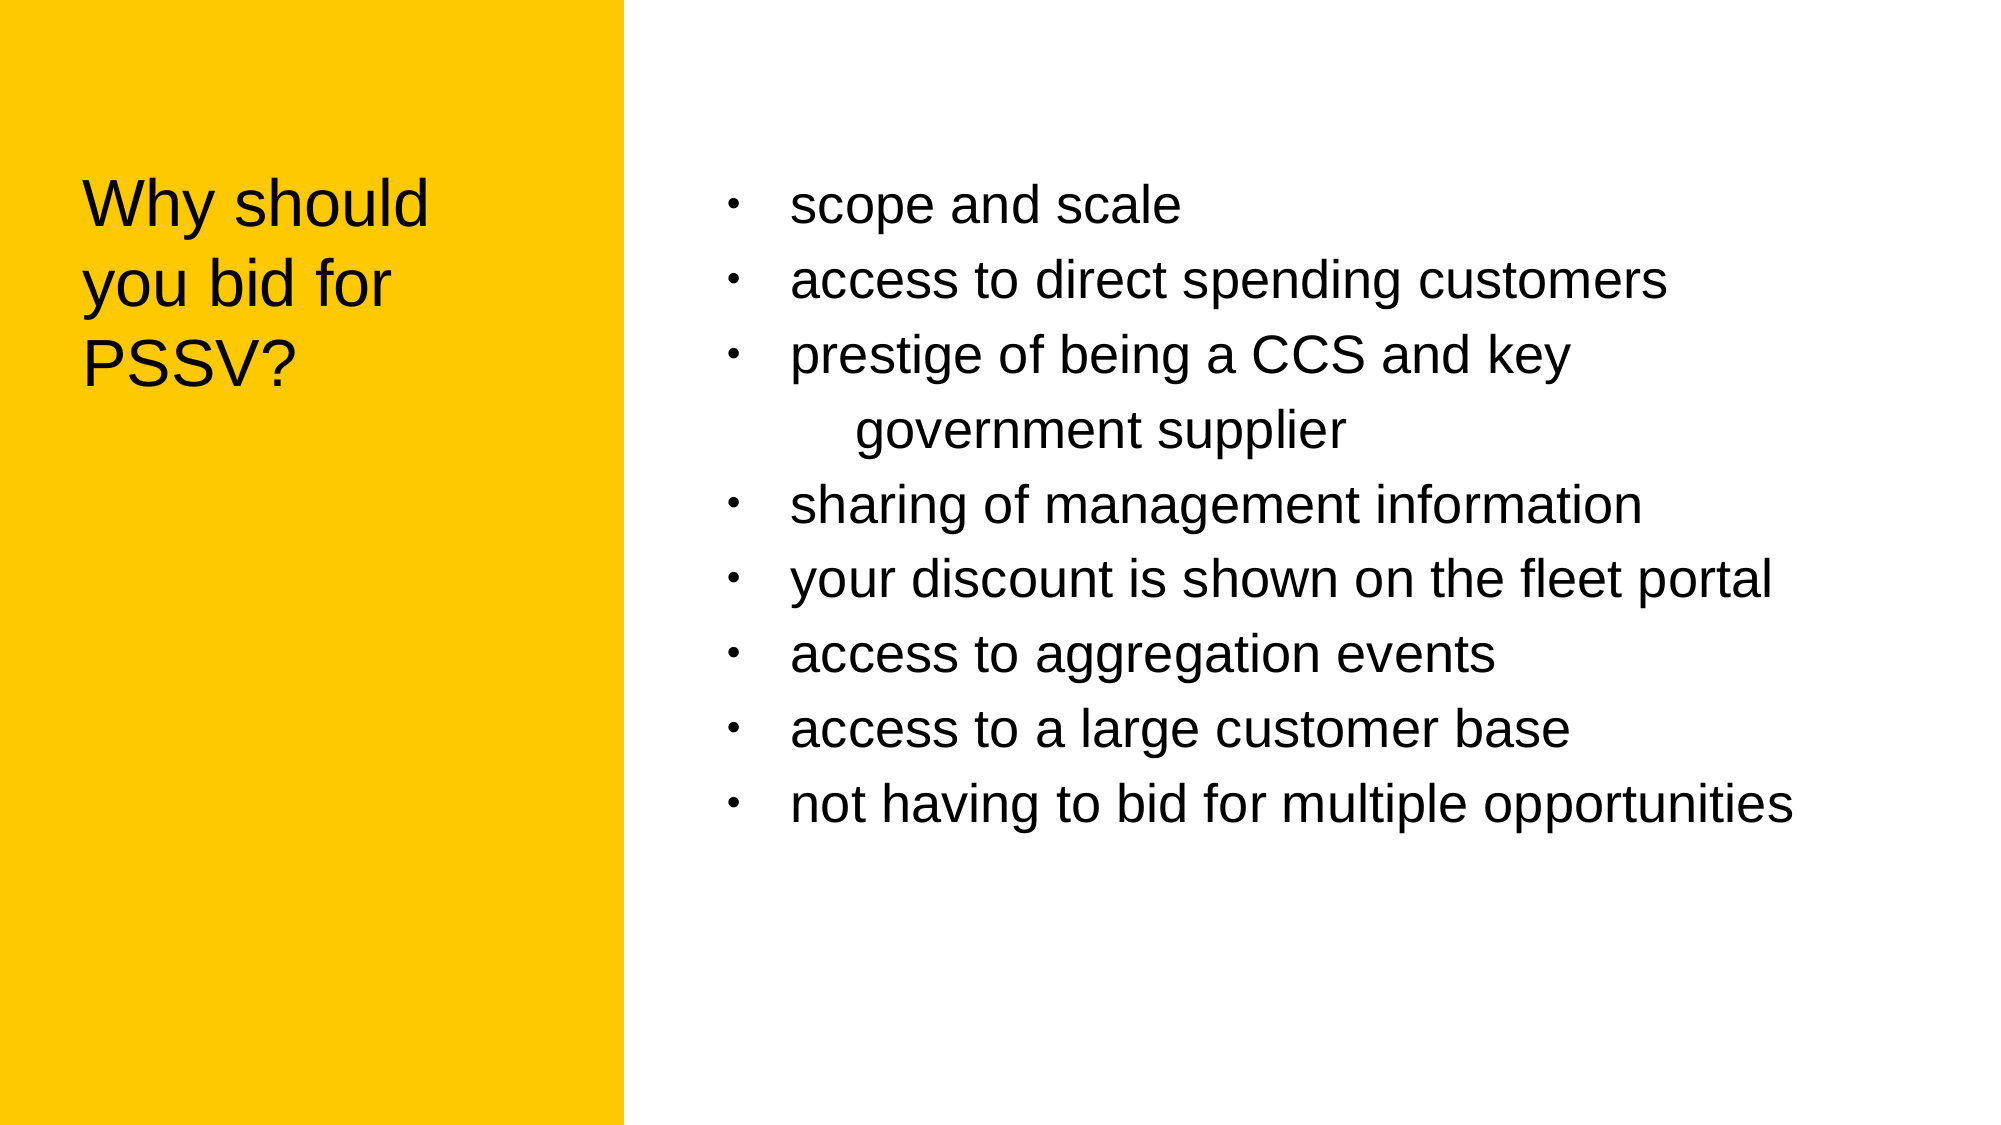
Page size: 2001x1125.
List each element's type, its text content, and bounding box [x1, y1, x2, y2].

title scope and scale access to direct spending customers prestige of being a CCS and key government supplier sharing of management information your discount is shown on the fleet portal access to aggregation events access to a large customer base not having to bid for multiple opportunities [685, 139, 1876, 935]
title Why should you bid for PSSV? [62, 139, 564, 279]
